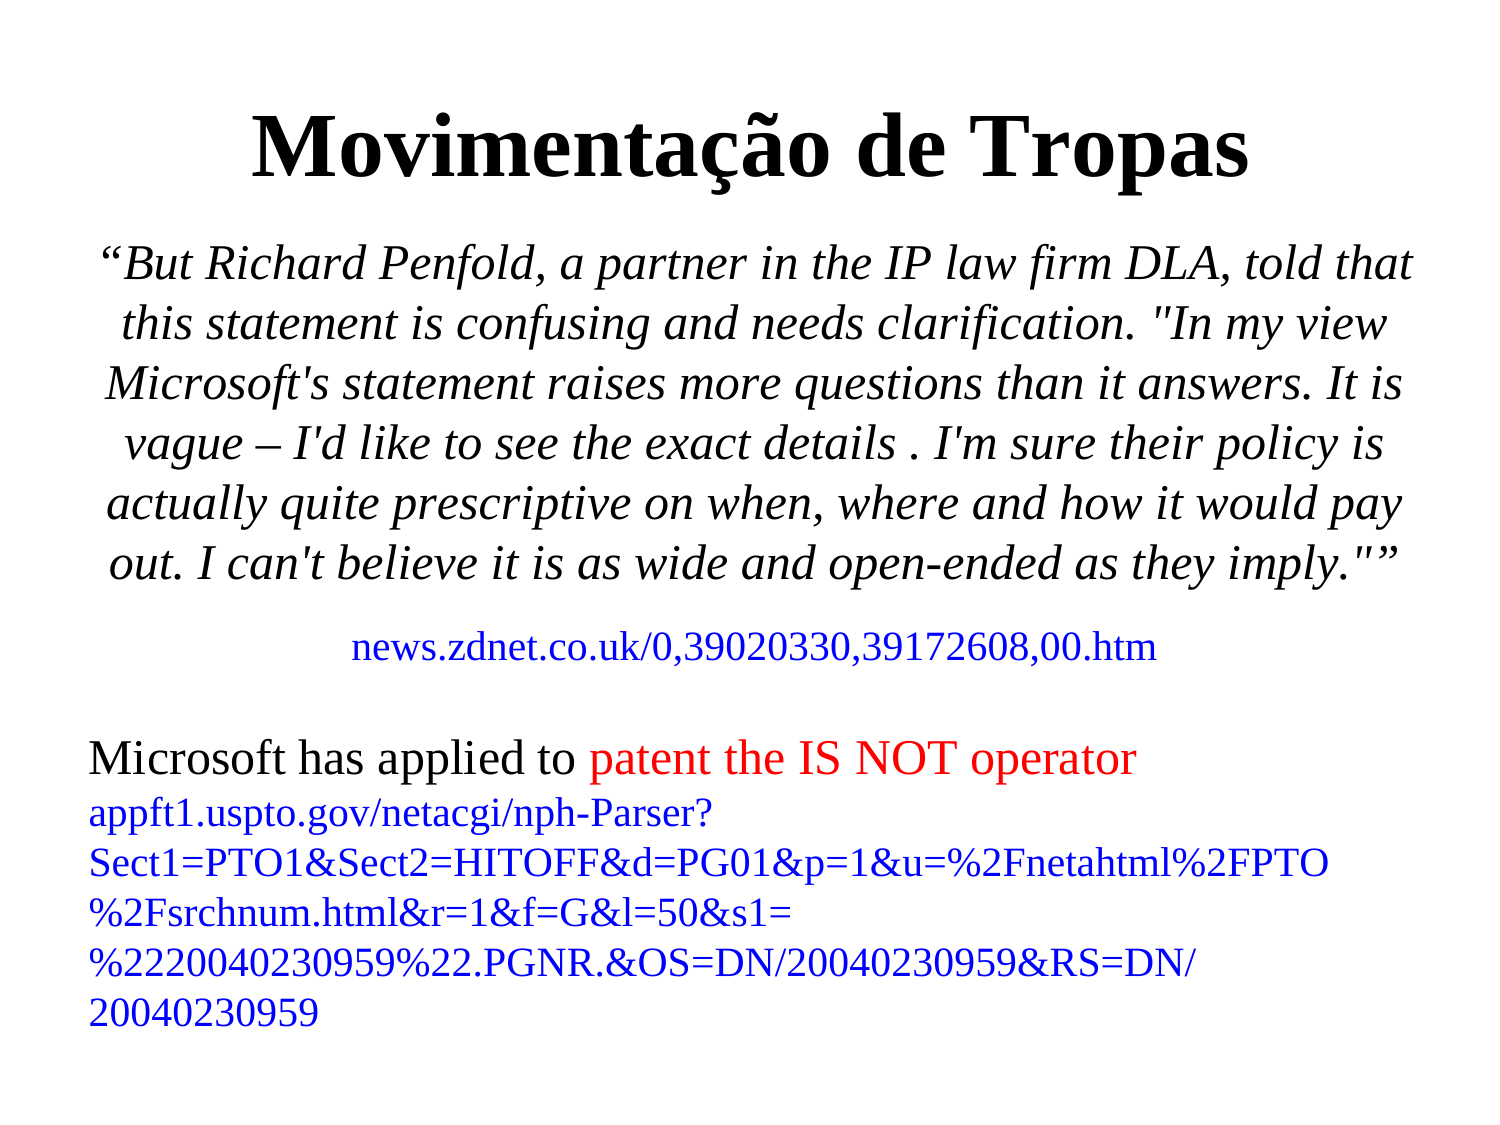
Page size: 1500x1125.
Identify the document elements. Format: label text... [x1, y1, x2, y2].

title Movimentação de Tropas [87, 62, 1416, 223]
text_box “But Richard Penfold, a partner in the IP law firm DLA, told that this statement is confusing and needs clarification. "In my view Microsoft's statement raises more questions than it answers. It is vague – I'd like to see the exact details . I'm sure their policy is actually quite prescriptive on when, where and how it would pay out. I can't believe it is as wide and open-ended as they imply."” news.zdnet.co.uk/0,39020330,39172608,00.htm Microsoft has applied to patent the IS NOT operator appft1.uspto.gov/netacgi/nph-Parser?Sect1=PTO1&Sect2=HITOFF&d=PG01&p=1&u=%2Fnetahtml%2FPTO%2Fsrchnum.html&r=1&f=G&l=50&s1=%2220040230959%22.PGNR.&OS=DN/20040230959&RS=DN/20040230959 [88, 229, 1421, 1092]
